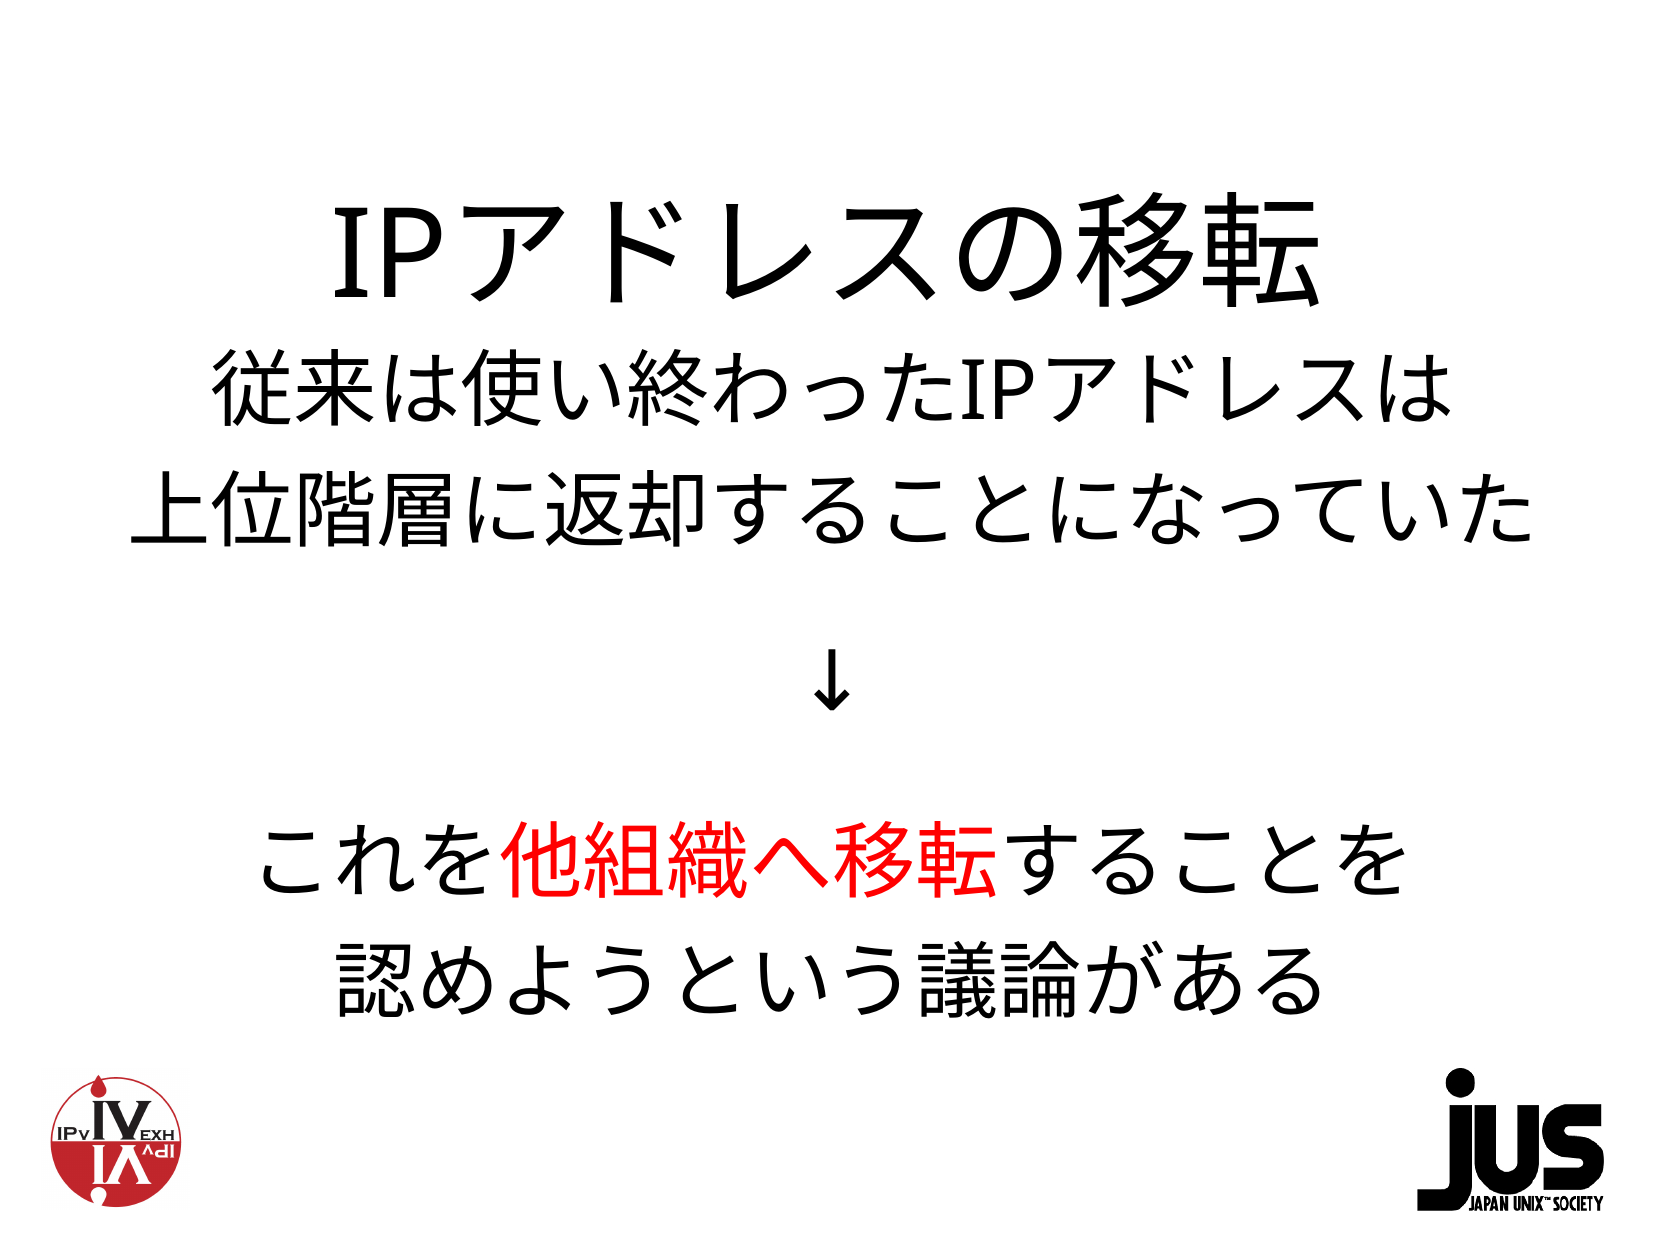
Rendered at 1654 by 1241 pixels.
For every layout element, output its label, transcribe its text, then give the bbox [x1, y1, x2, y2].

subtitle 従来は使い終わったIPアドレスは 上位階層に返却することになっていた ↓ これを他組織へ移転することを 認めようという議論がある [88, 295, 1577, 1063]
picture [41, 1068, 190, 1210]
picture [1417, 1068, 1604, 1211]
title IPアドレスの移転 [82, 56, 1571, 250]
